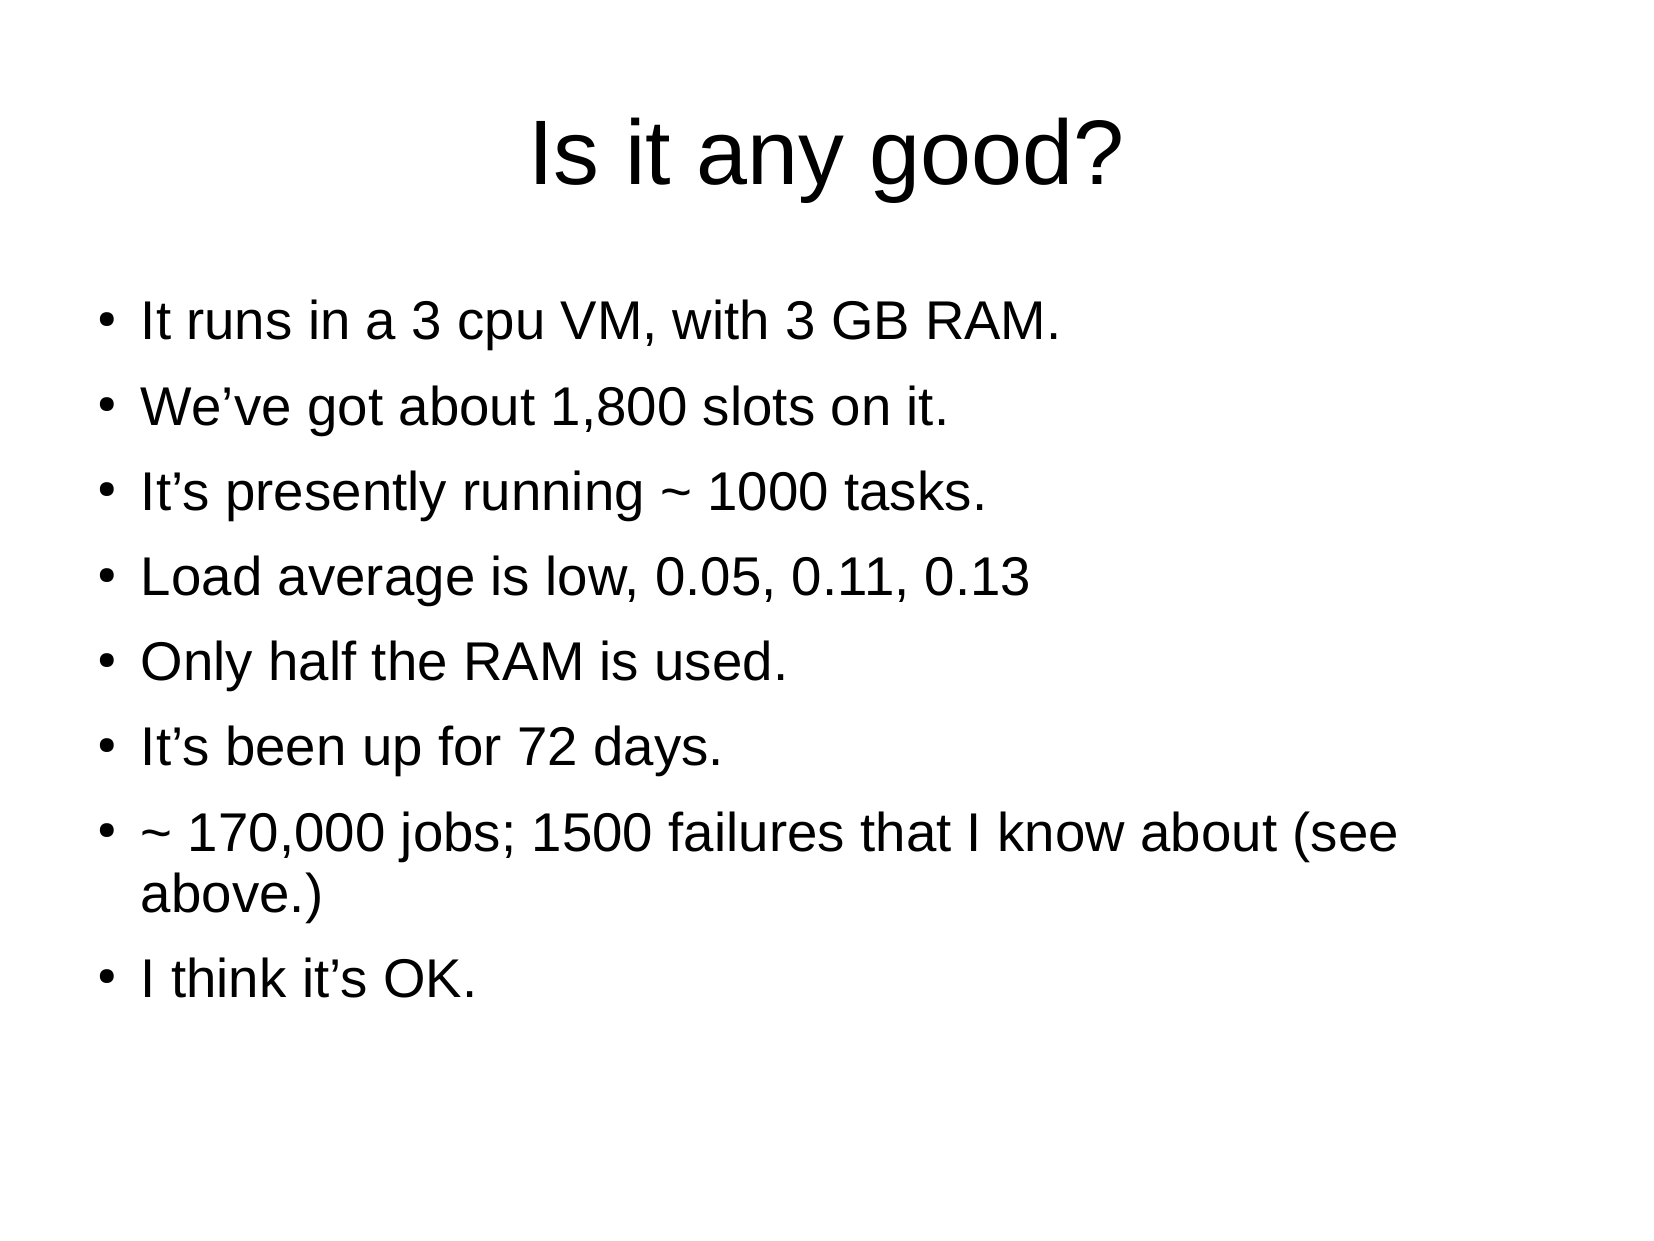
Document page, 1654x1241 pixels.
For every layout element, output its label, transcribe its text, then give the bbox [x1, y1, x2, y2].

title Is it any good? [82, 49, 1571, 257]
list It runs in a 3 cpu VM, with 3 GB RAM. We’ve got about 1,800 slots on it. It’s presently running ~ 1000 tasks. Load average is low, 0.05, 0.11, 0.13 Only half the RAM is used. It’s been up for 72 days. ~ 170,000 jobs; 1500 failures that I know about (see above.) I think it’s OK. [82, 290, 1571, 1010]
